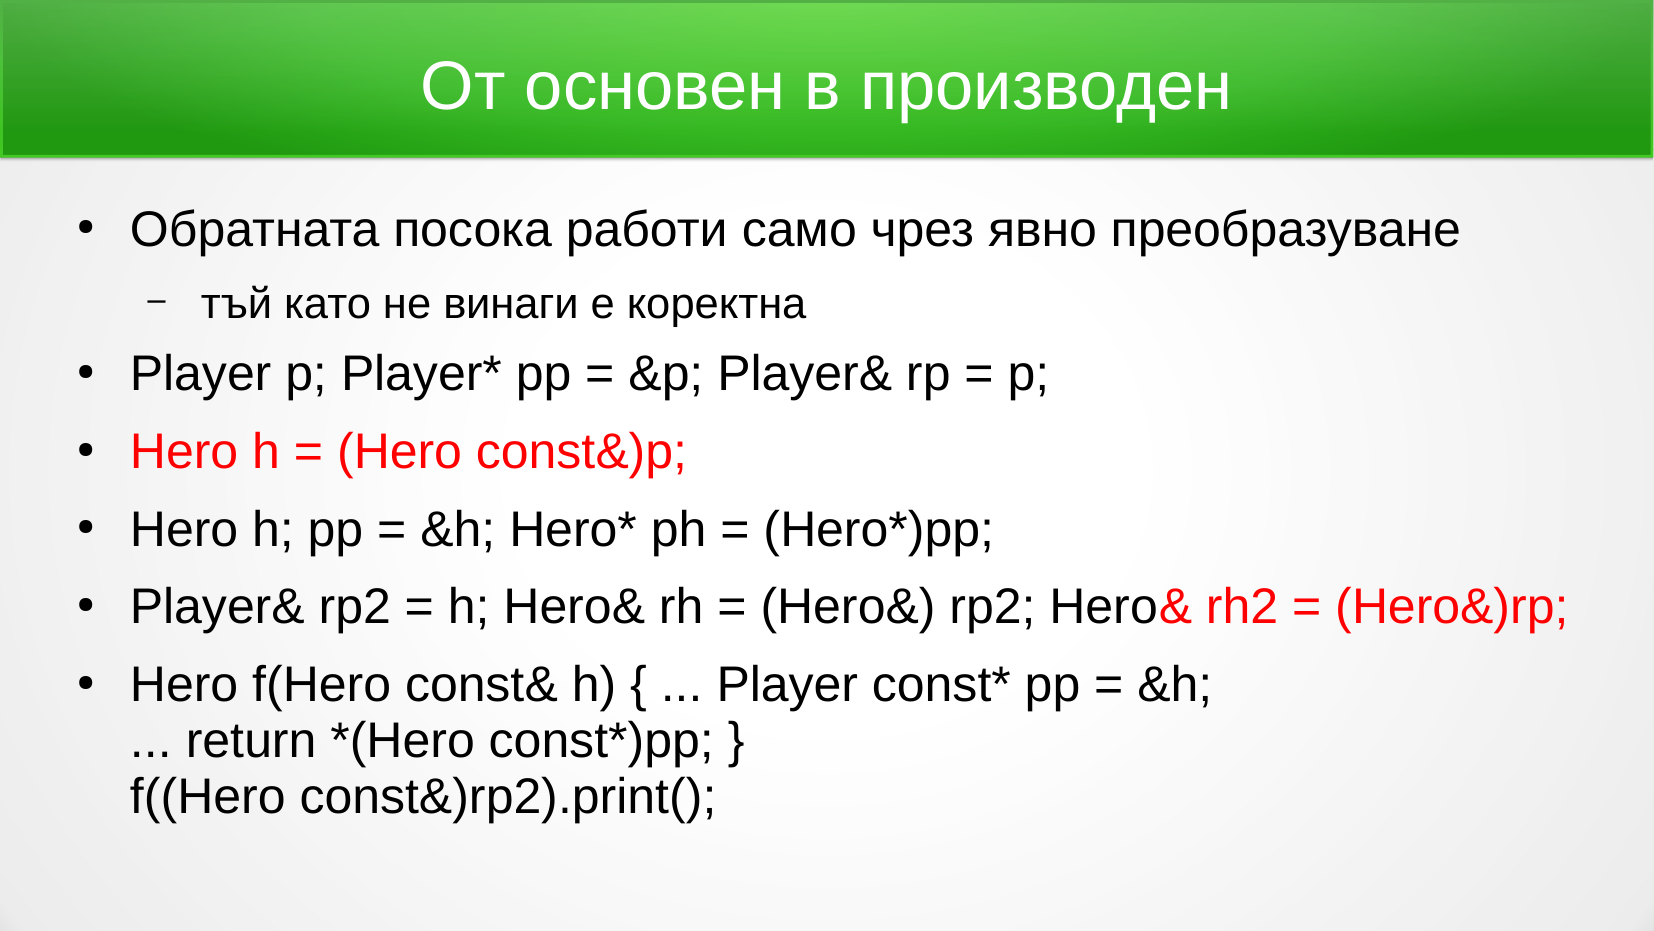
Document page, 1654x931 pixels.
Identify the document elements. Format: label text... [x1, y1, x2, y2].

list Обратната посока работи само чрез явно преобразуване тъй като не винаги е коректна Player p; Player* pp = &p; Player& rp = p; Hero h = (Hero const&)p; Hero h; pp = &h; Hero* ph = (Hero*)pp; Player& rp2 = h; Hero& rh = (Hero&) rp2; Hero& rh2 = (Hero&)rp; Hero f(Hero const& h) { ... Player const* pp = &h; ... return *(Hero const*)pp; } f((Hero const&)rp2).print(); [59, 200, 1607, 898]
title От основен в производен [82, 37, 1571, 135]
